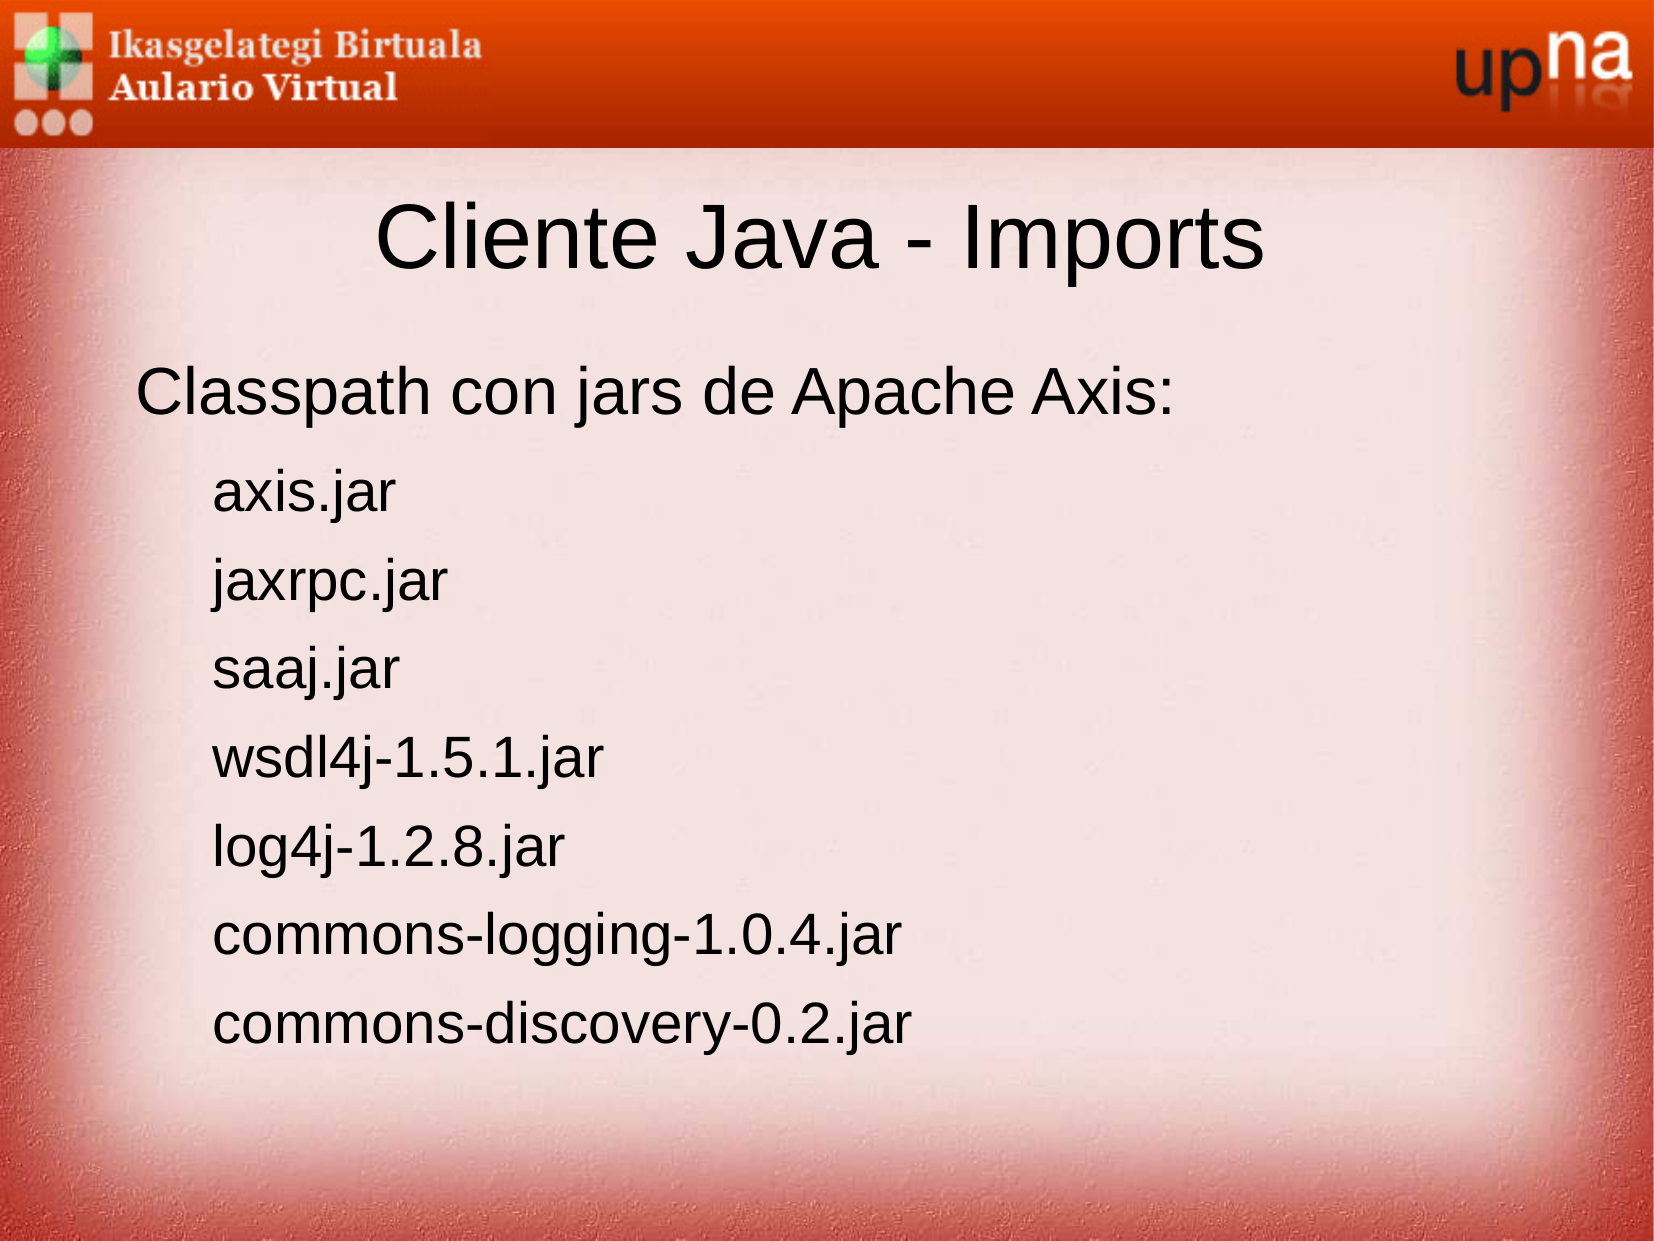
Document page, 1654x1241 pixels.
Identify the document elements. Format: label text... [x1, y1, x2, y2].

title Cliente Java - Imports [76, 147, 1565, 326]
list Classpath con jars de Apache Axis: axis.jar jaxrpc.jar saaj.jar wsdl4j-1.5.1.jar log4j-1.2.8.jar commons-logging-1.0.4.jar commons-discovery-0.2.jar [118, 354, 1536, 1094]
picture [0, 0, 1654, 1241]
